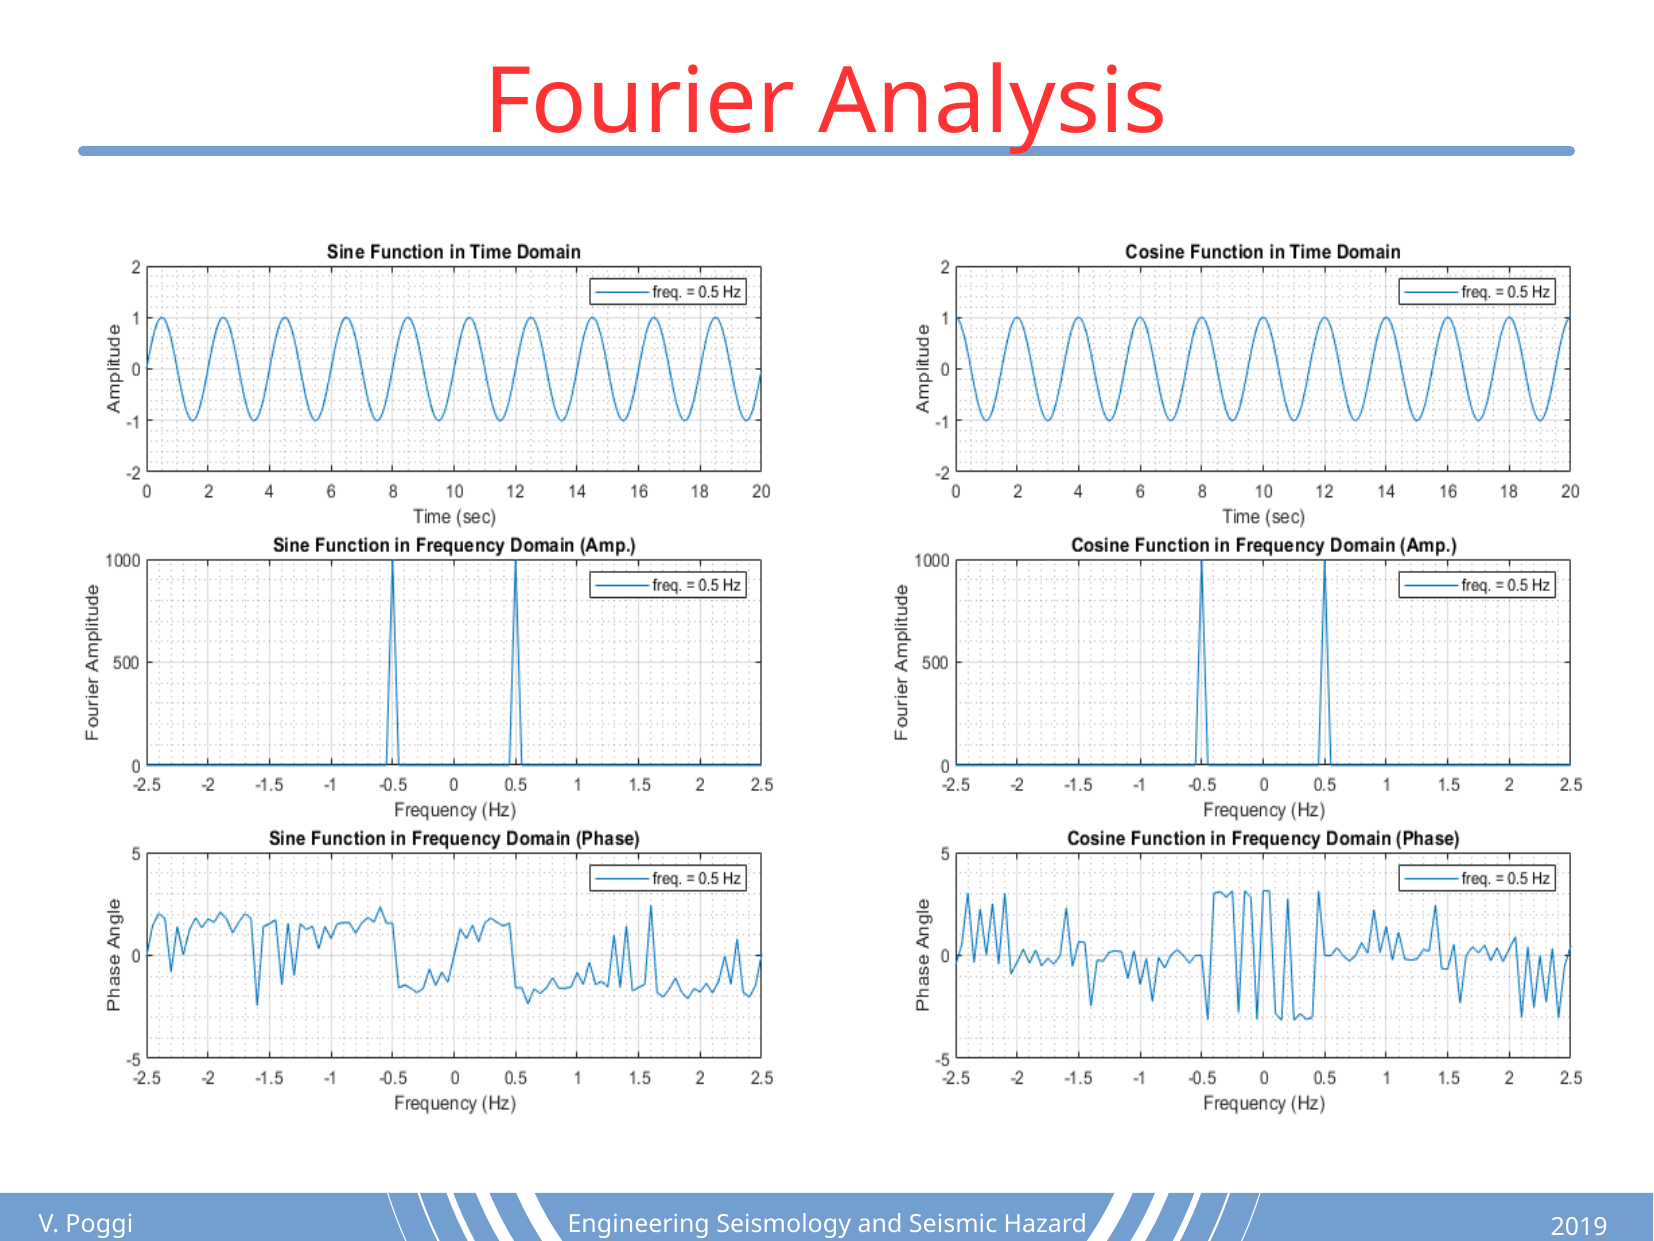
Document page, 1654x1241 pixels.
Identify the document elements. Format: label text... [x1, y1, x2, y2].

picture [0, 192, 1654, 1171]
title Fourier Analysis [82, 30, 1571, 166]
